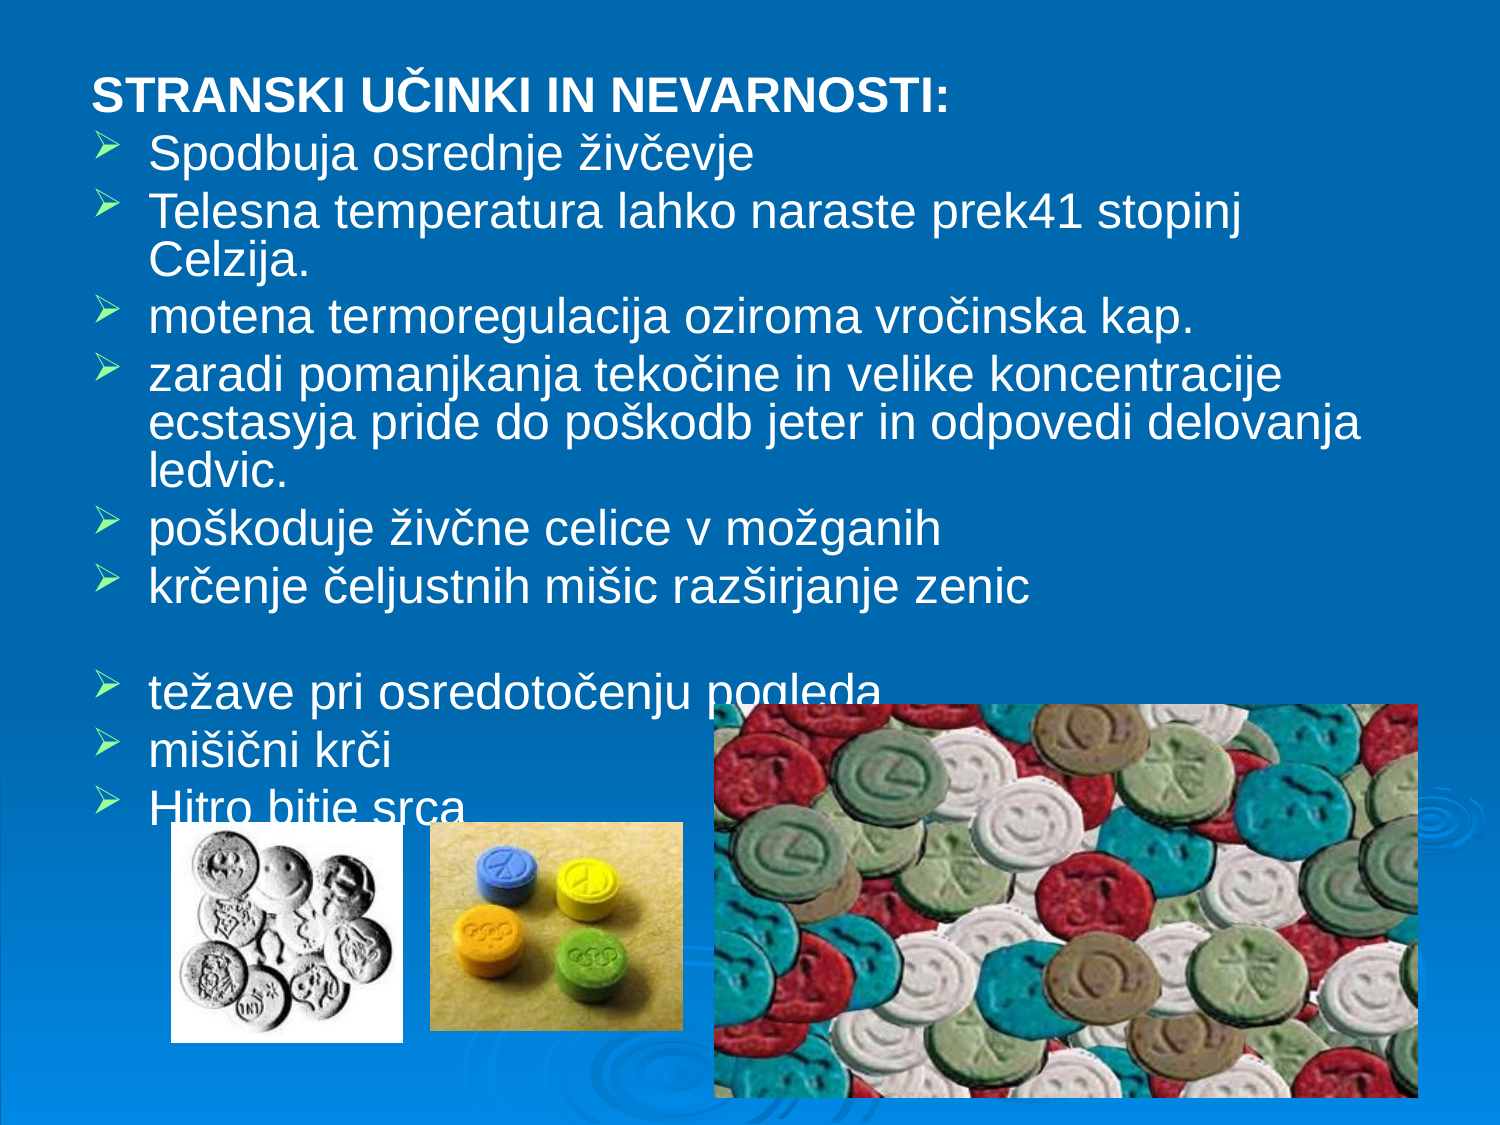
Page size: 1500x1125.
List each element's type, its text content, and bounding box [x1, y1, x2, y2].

picture [430, 822, 683, 1031]
list STRANSKI UČINKI IN NEVARNOSTI: Spodbuja osrednje živčevje Telesna temperatura lahko naraste prek41 stopinj Celzija. motena termoregulacija oziroma vročinska kap. zaradi pomanjkanja tekočine in velike koncentracije ecstasyja pride do poškodb jeter in odpovedi delovanja ledvic. poškoduje živčne celice v možganih krčenje čeljustnih mišic razširjanje zenic težave pri osredotočenju pogleda mišični krči Hitro bitje srca [76, 66, 1427, 809]
picture [714, 704, 1418, 1098]
picture [171, 822, 403, 1043]
